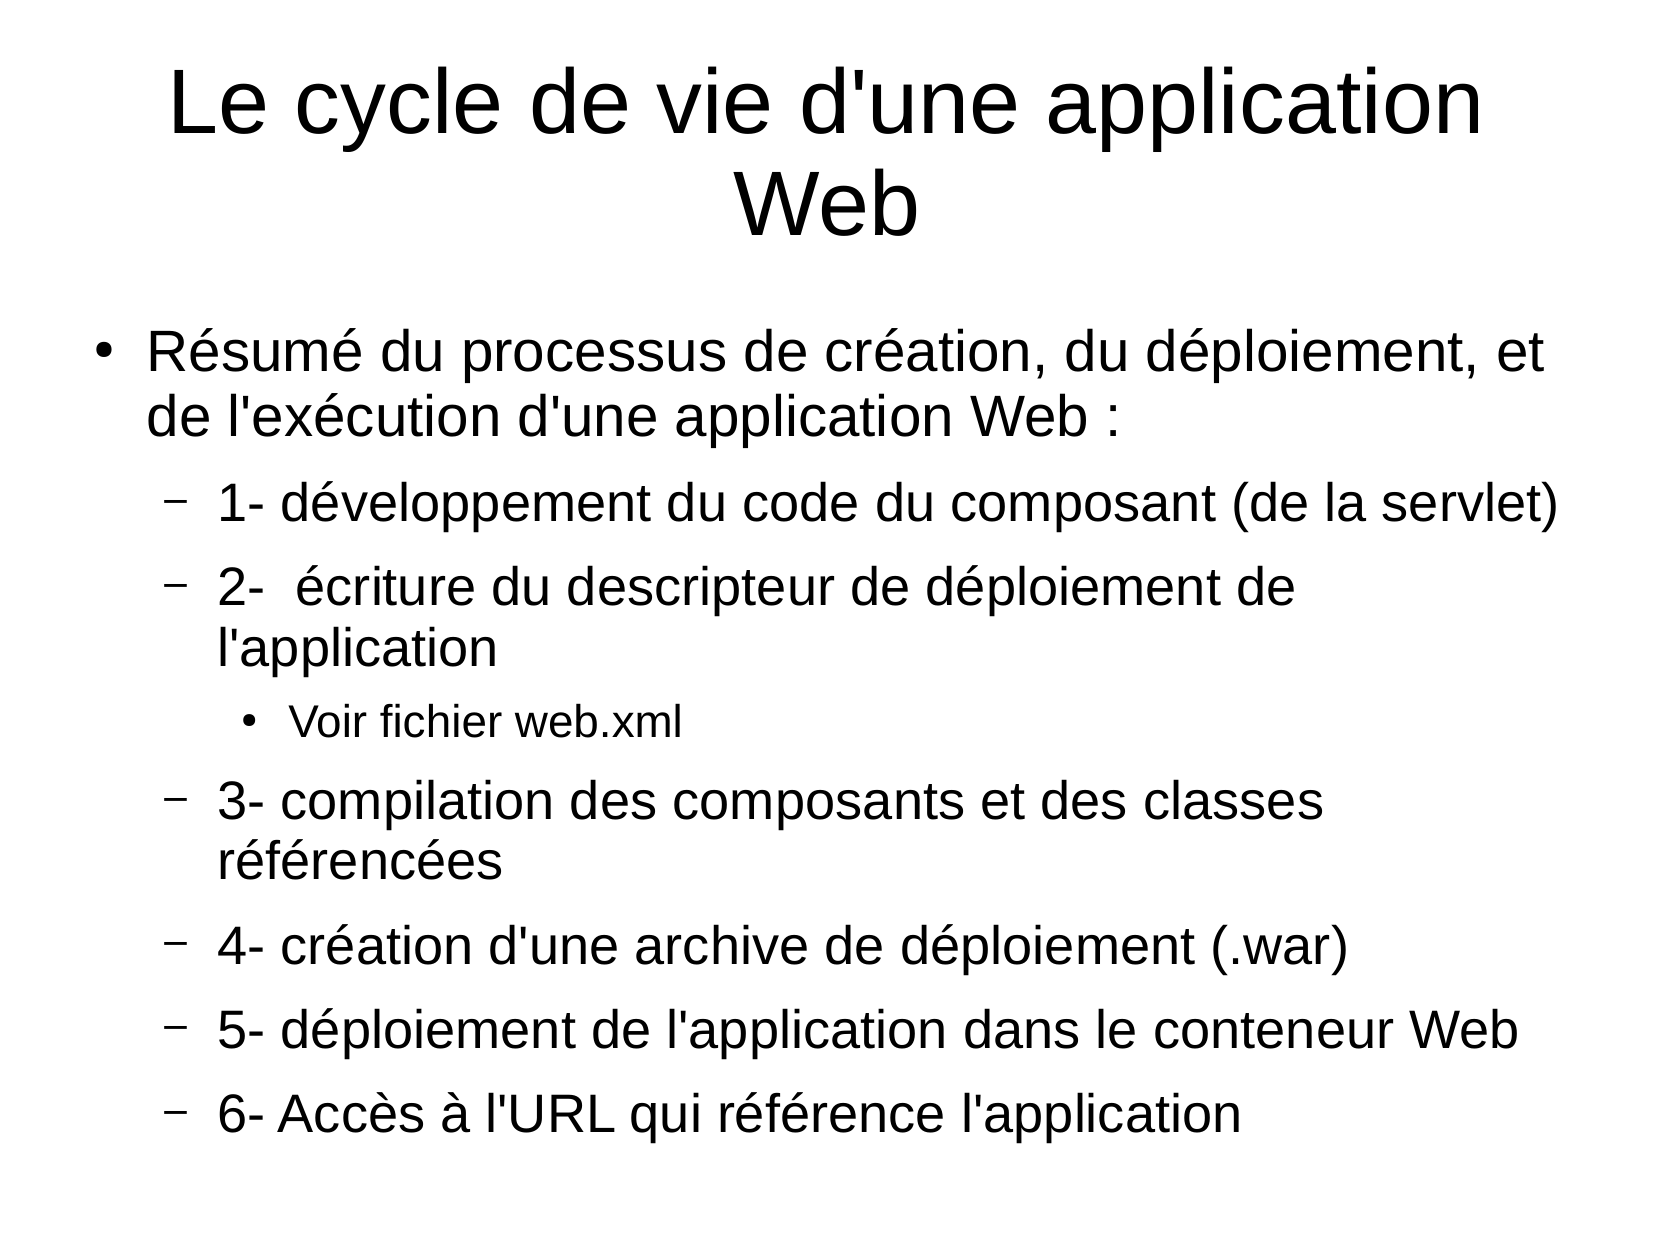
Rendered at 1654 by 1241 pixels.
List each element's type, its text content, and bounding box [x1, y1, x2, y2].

title Le cycle de vie d'une application Web [82, 49, 1571, 257]
list Résumé du processus de création, du déploiement, et de l'exécution d'une application Web : 1- développement du code du composant (de la servlet) 2- écriture du descripteur de déploiement de l'application Voir fichier web.xml 3- compilation des composants et des classes référencées 4- création d'une archive de déploiement (.war) 5- déploiement de l'application dans le conteneur Web 6- Accès à l'URL qui référence l'application [75, 318, 1595, 1241]
